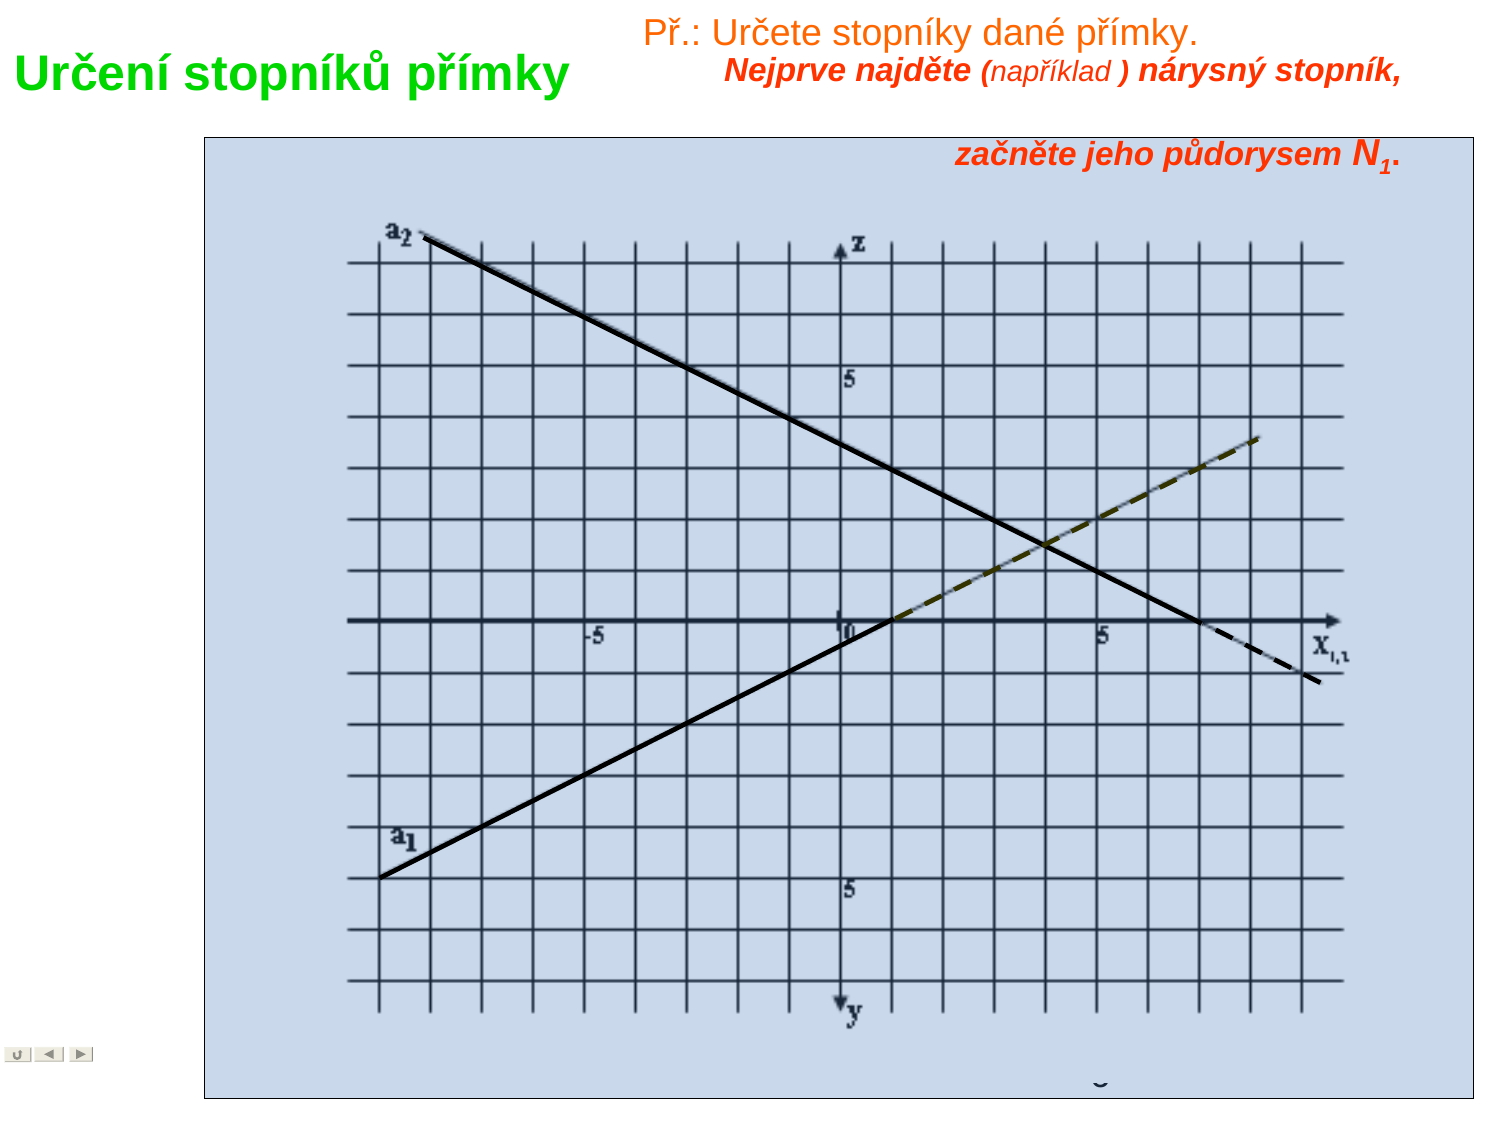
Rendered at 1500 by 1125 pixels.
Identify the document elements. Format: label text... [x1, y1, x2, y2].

text_box Určení stopníků přímky [0, 32, 674, 109]
text_box [5, 1047, 32, 1063]
text_box [204, 137, 1474, 1099]
text_box Př.: Určete stopníky dané přímky. [628, 0, 1447, 61]
text_box [70, 1046, 93, 1062]
text_box [35, 1046, 64, 1062]
text_box Nejprve najděte (například ) nárysný stopník, začněte jeho půdorysem N1. [709, 40, 1458, 188]
